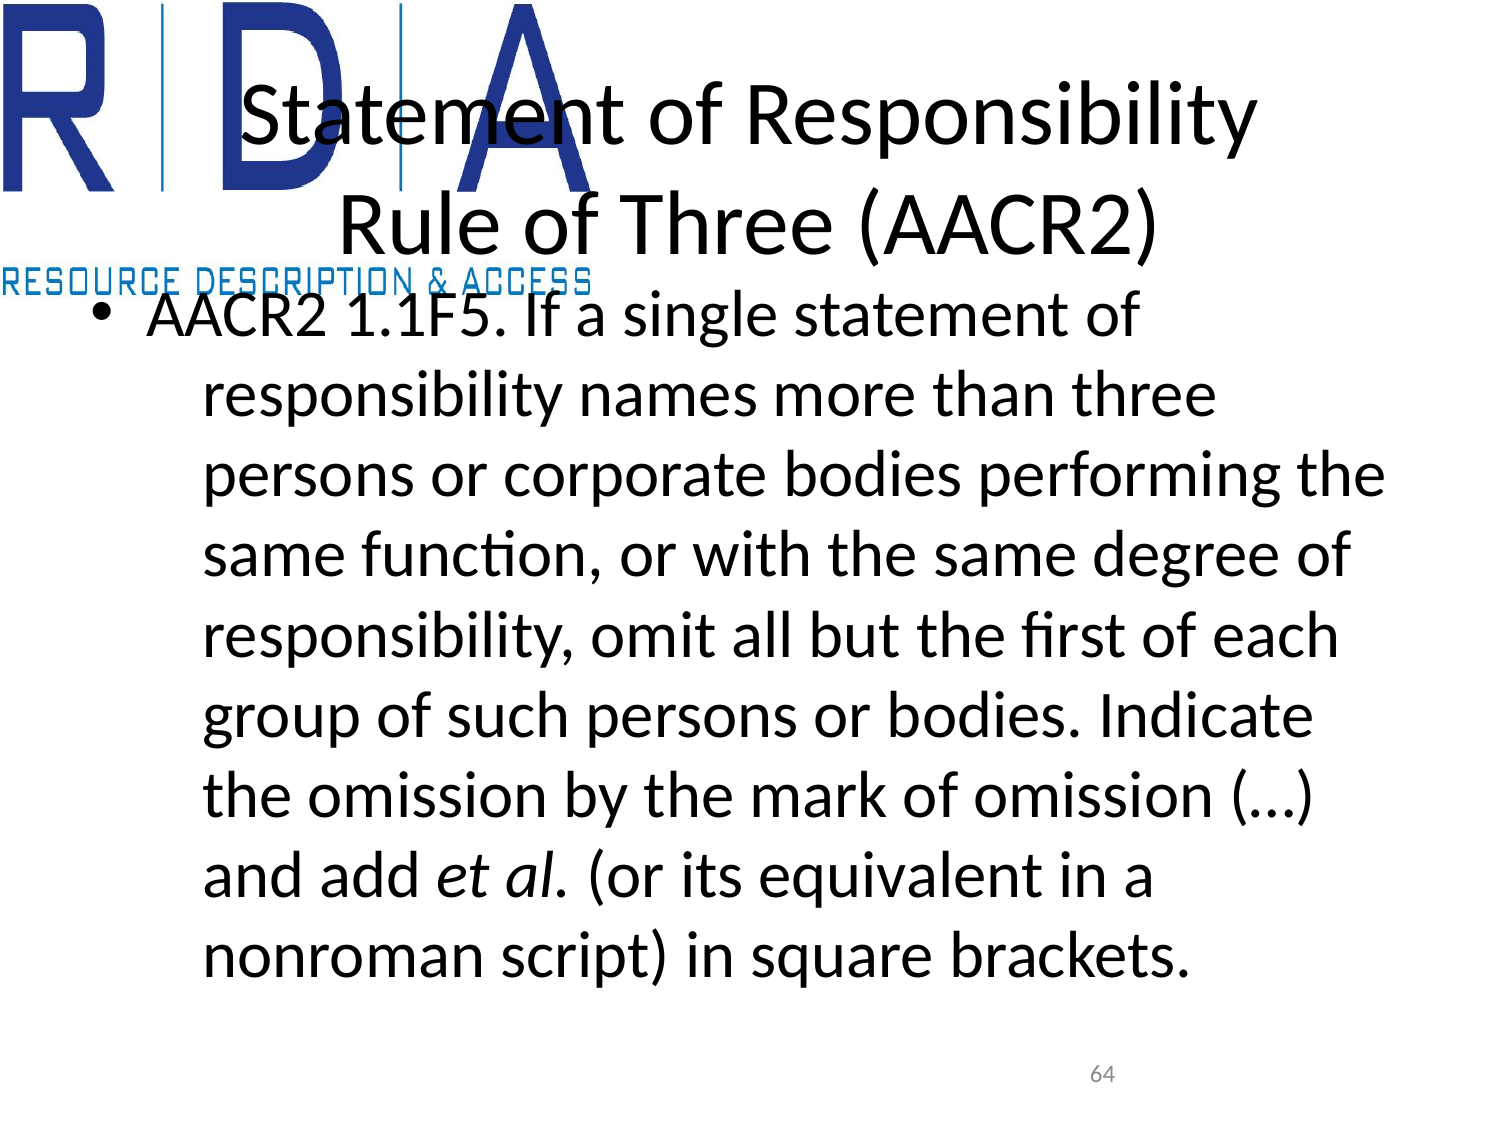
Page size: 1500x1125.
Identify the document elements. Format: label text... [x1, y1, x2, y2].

title Statement of Responsibility Rule of Three (AACR2) [75, 45, 1426, 233]
list AACR2 1.1F5. If a single statement of responsibility names more than three persons or corporate bodies performing the same function, or with the same degree of responsibility, omit all but the first of each group of such persons or bodies. Indicate the omission by the mark of omission (…) and add et al. (or its equivalent in a nonroman script) in square brackets. [75, 262, 1426, 1005]
text_box 64 [1074, 1042, 1426, 1103]
